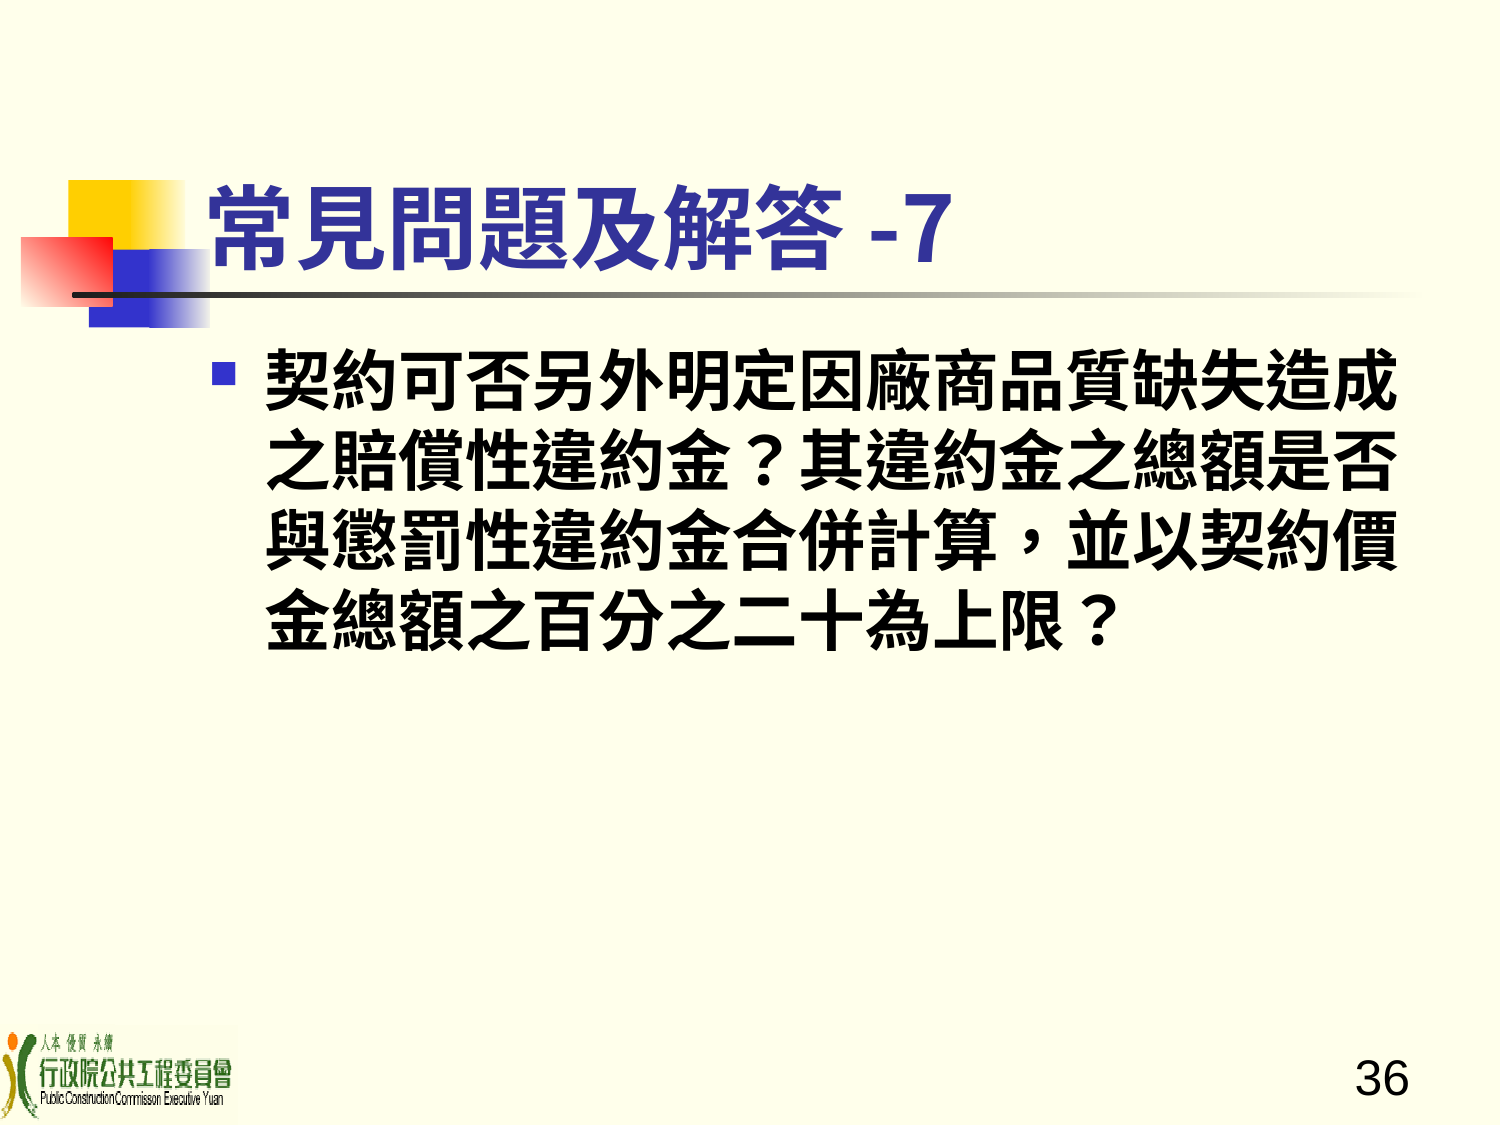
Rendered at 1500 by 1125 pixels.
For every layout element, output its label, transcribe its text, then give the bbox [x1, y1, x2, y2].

list 契約可否另外明定因廠商品質缺失造成之賠償性違約金？其違約金之總額是否與懲罰性違約金合併計算，並以契約價金總額之百分之二十為上限？ [193, 331, 1469, 1007]
picture [0, 1024, 238, 1125]
title 常見問題及解答-7 [188, 101, 1468, 289]
